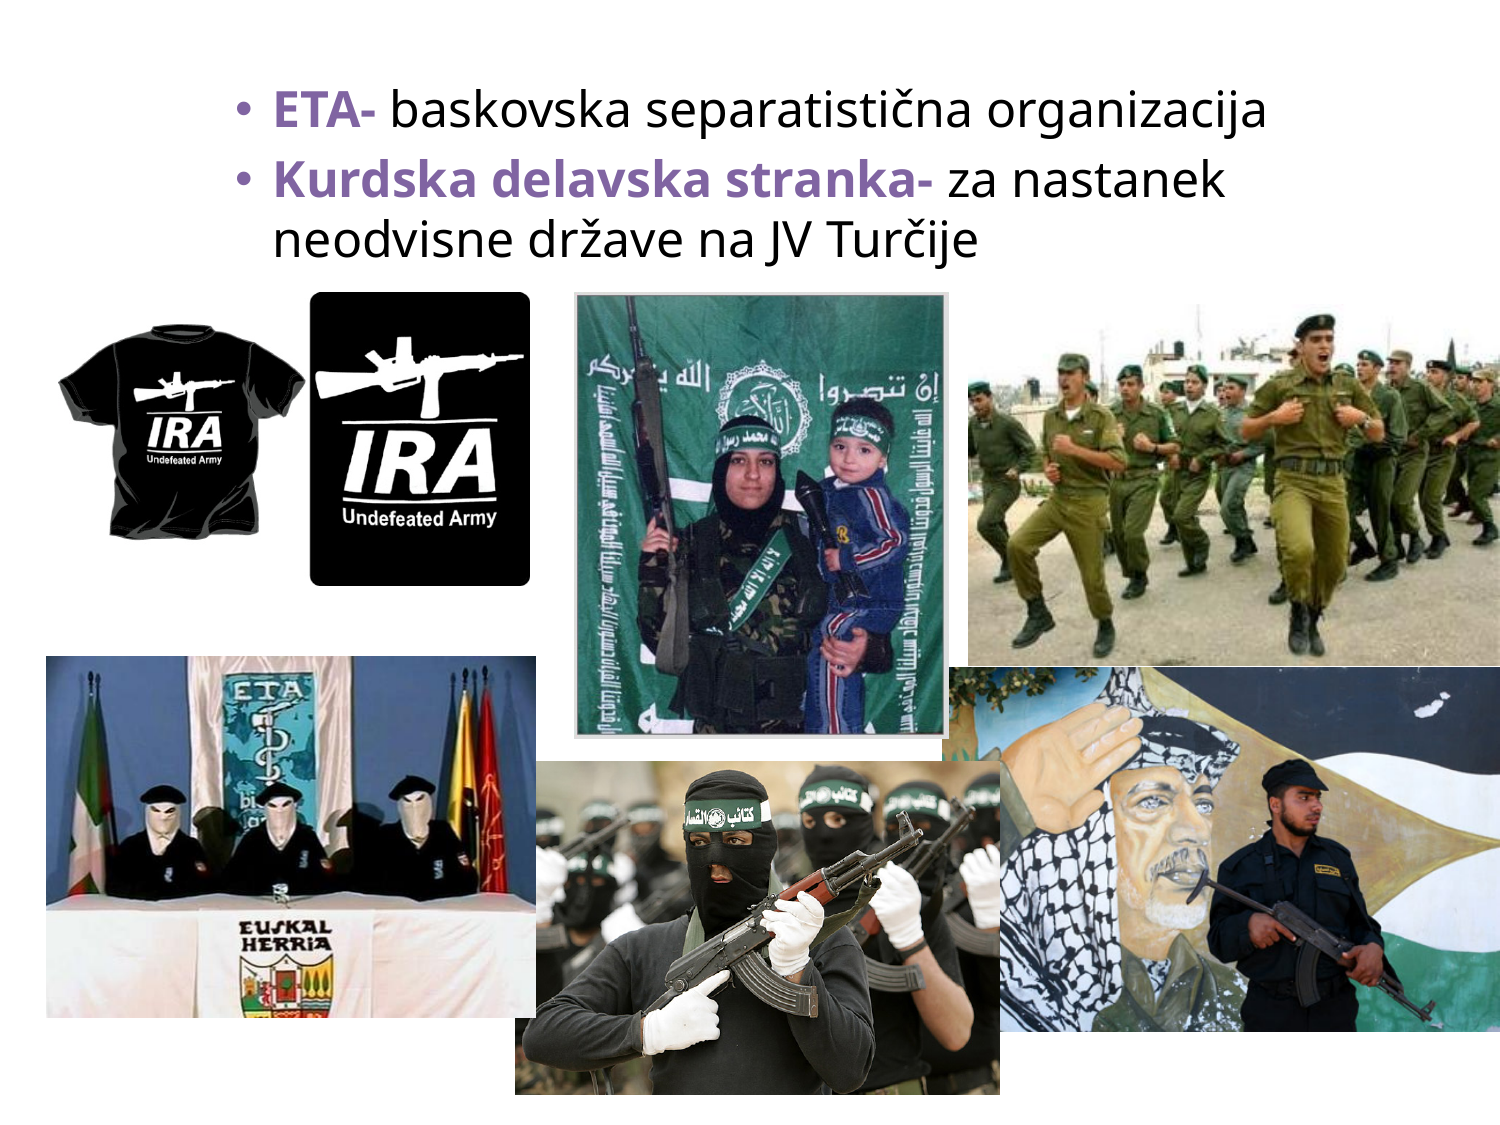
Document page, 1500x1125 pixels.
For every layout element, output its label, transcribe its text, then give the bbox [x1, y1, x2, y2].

picture [58, 292, 530, 586]
picture [46, 292, 1500, 1095]
list ETA- baskovska separatistična organizacija Kurdska delavska stranka- za nastanek neodvisne države na JV Turčije [70, 70, 1421, 761]
picture [968, 304, 1500, 666]
